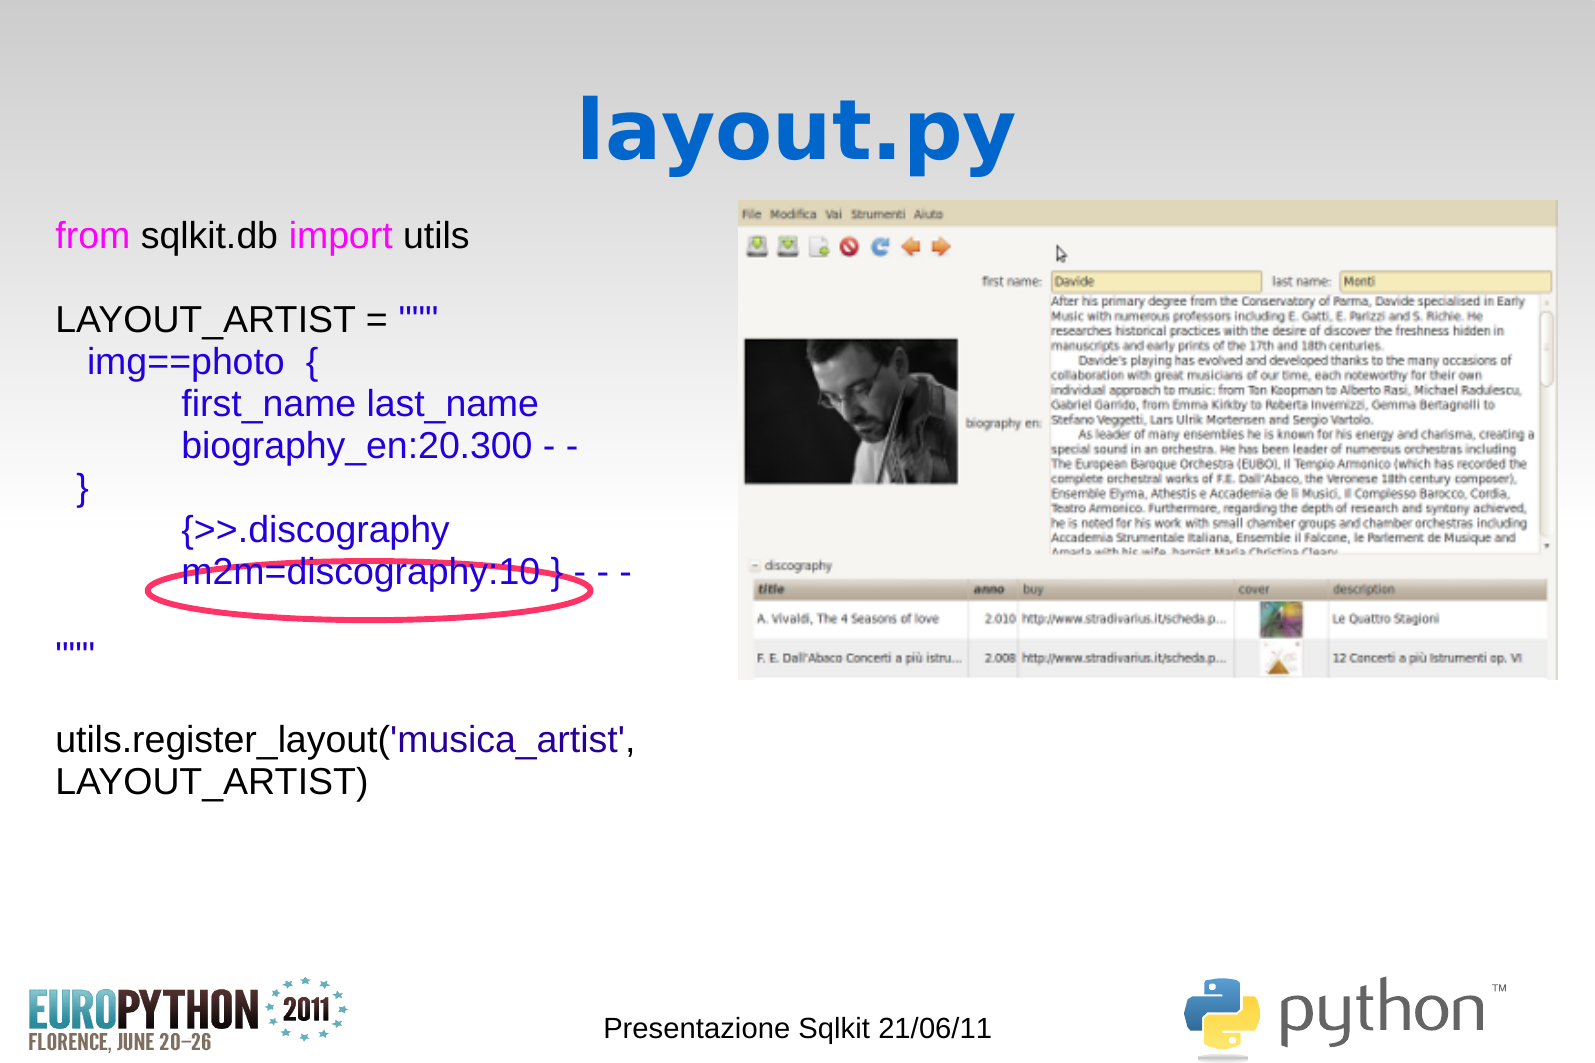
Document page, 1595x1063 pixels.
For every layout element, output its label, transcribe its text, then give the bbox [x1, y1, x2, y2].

text_box from sqlkit.db import utils LAYOUT_ARTIST = """ img==photo { first_name last_name biography_en:20.300 - - } {>>.discography m2m=discography:10 } - - - """ utils.register_layout('musica_artist', LAYOUT_ARTIST) [40, 206, 975, 768]
title layout.py [79, 42, 1515, 206]
picture [738, 200, 1558, 680]
picture [29, 974, 355, 1058]
